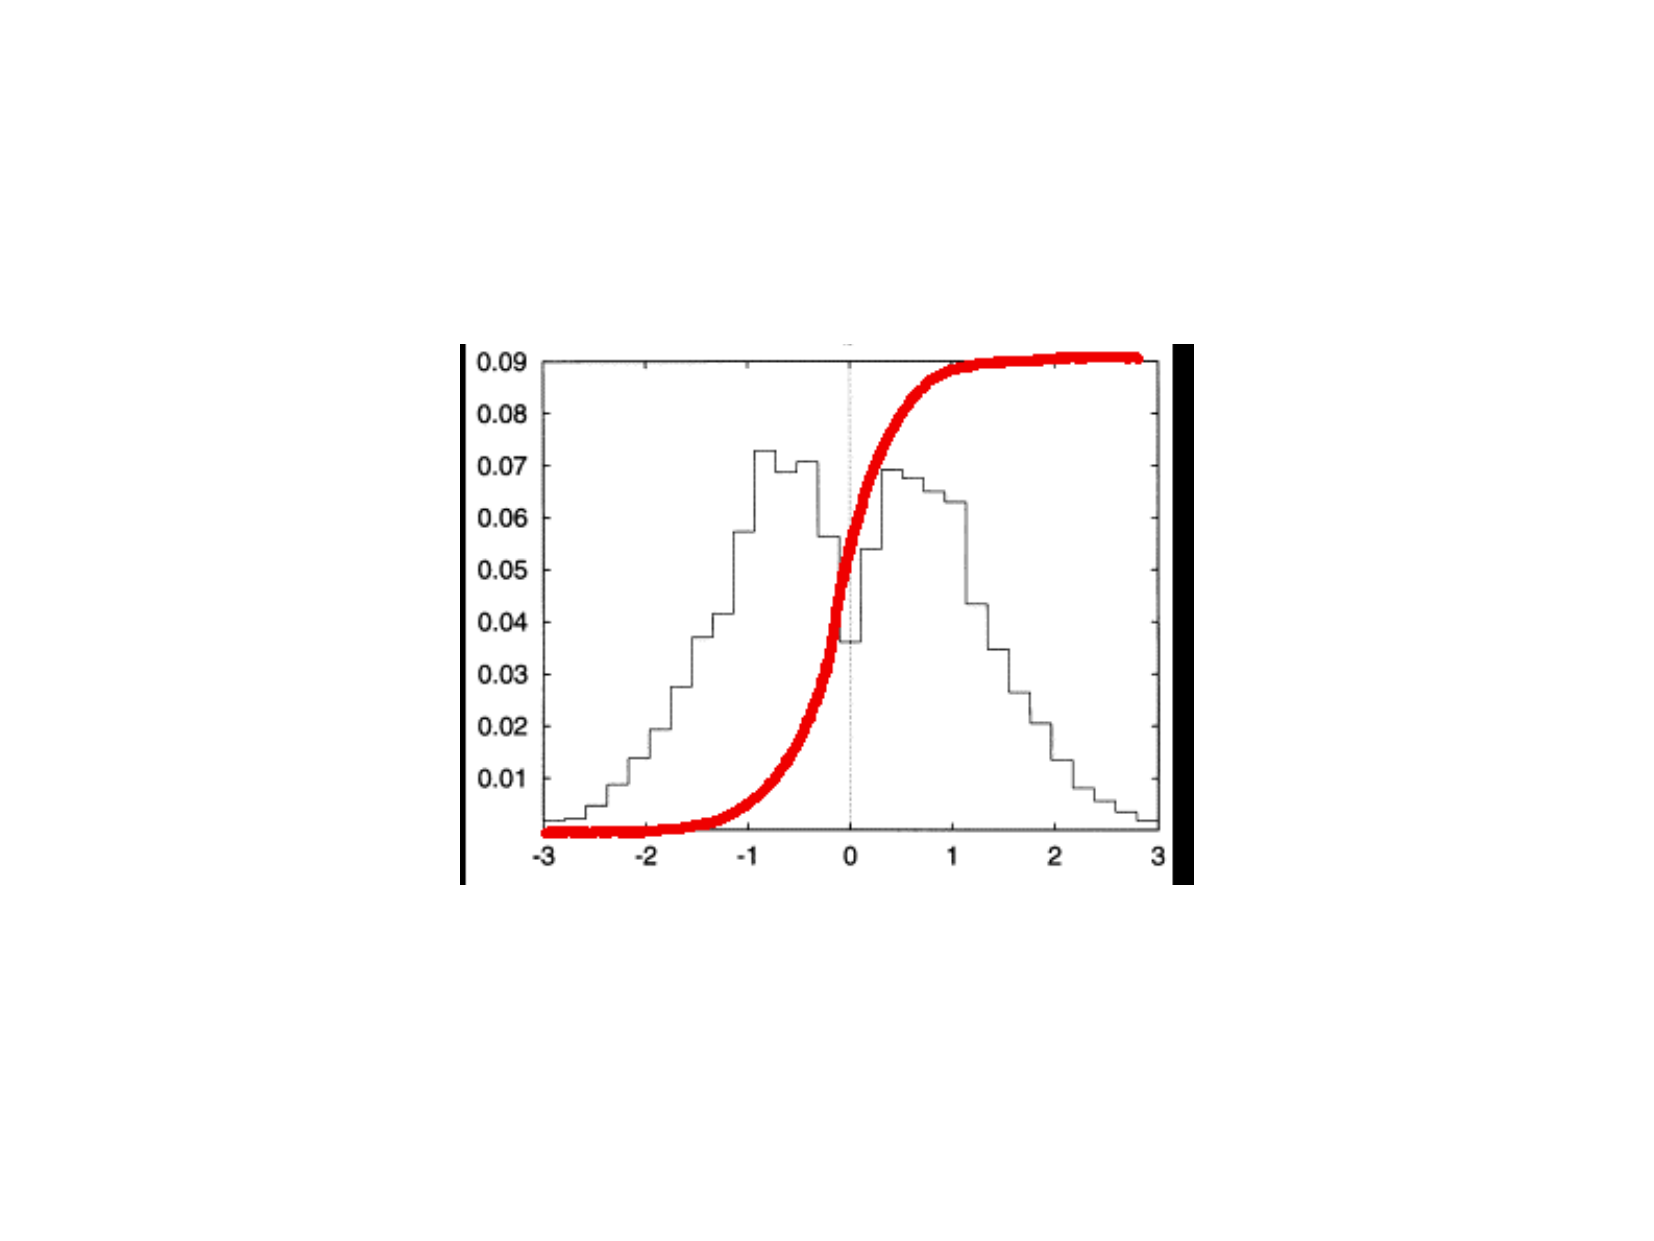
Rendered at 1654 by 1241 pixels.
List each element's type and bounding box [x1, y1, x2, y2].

picture [460, 344, 1194, 885]
